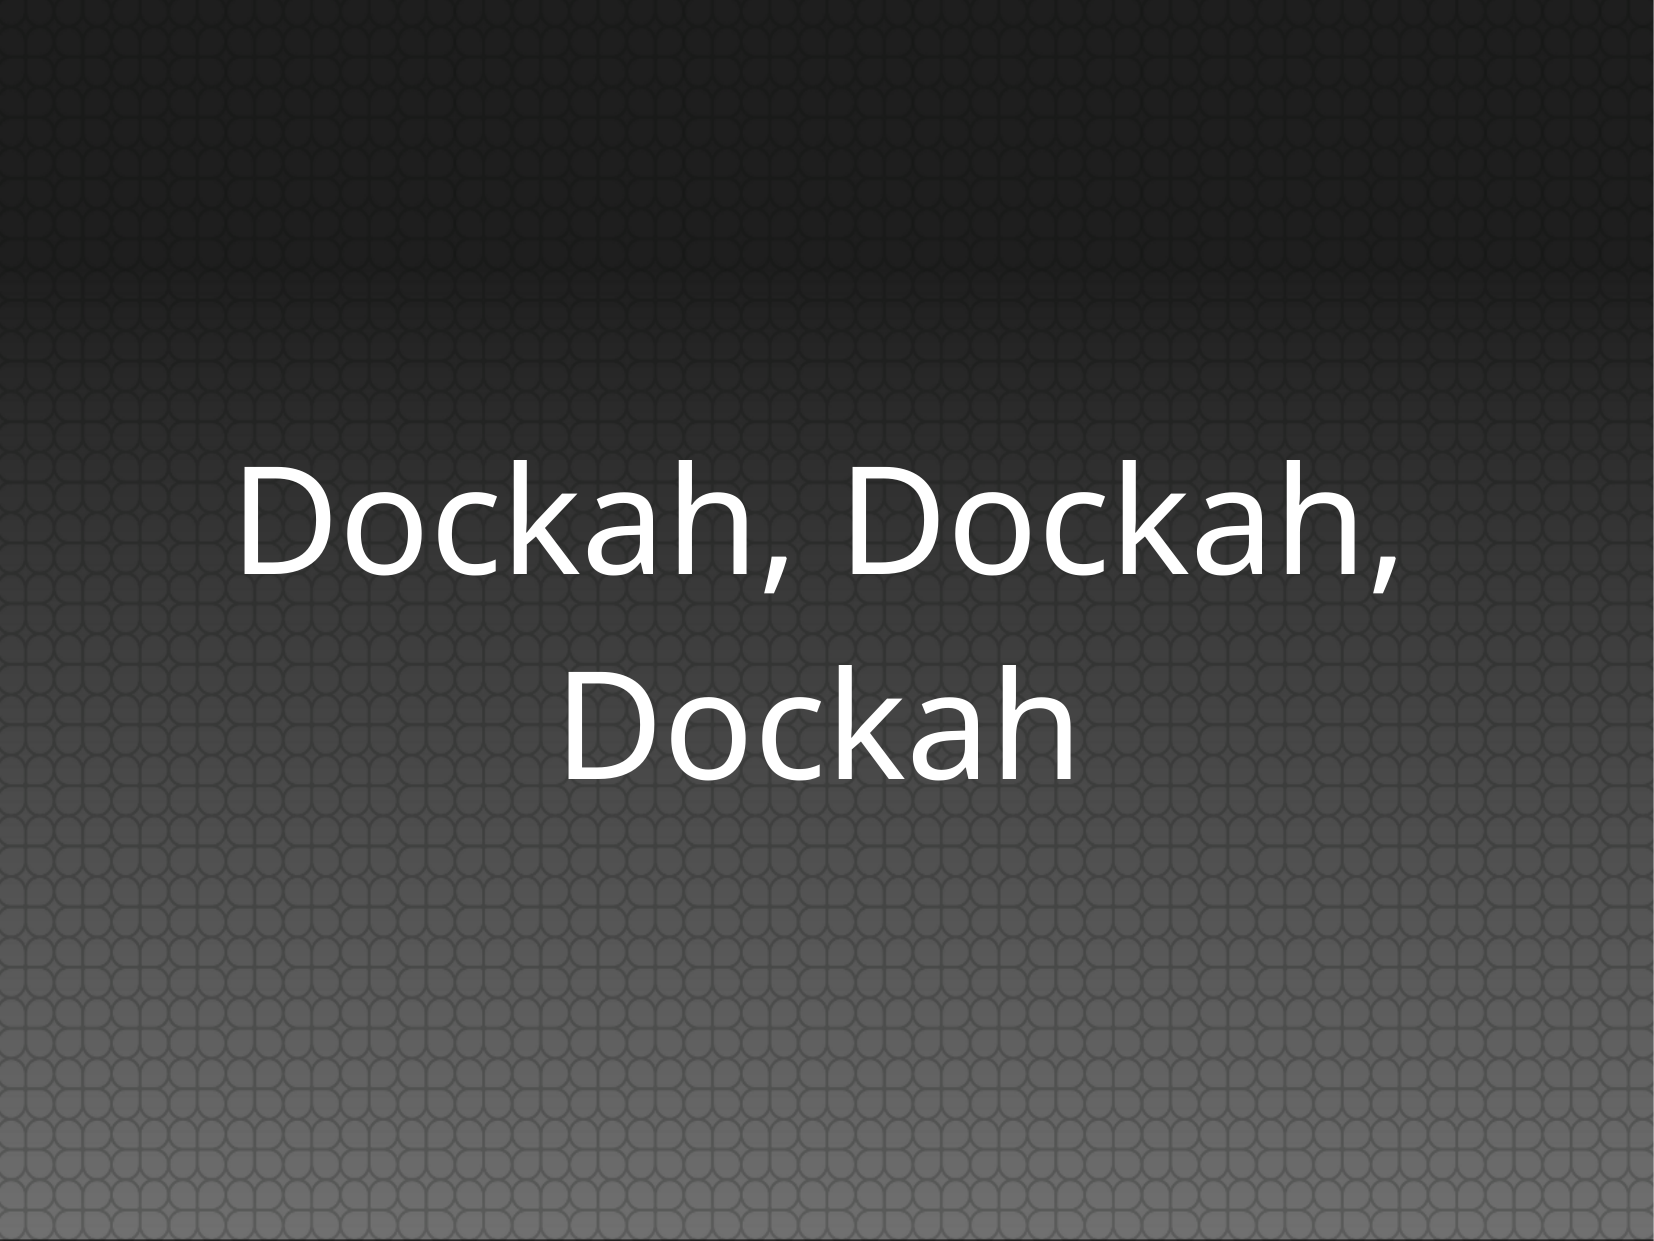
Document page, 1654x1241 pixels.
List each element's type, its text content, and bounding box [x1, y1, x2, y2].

picture [0, 0, 1654, 1241]
title Dockah, Dockah, Dockah [75, 428, 1564, 810]
